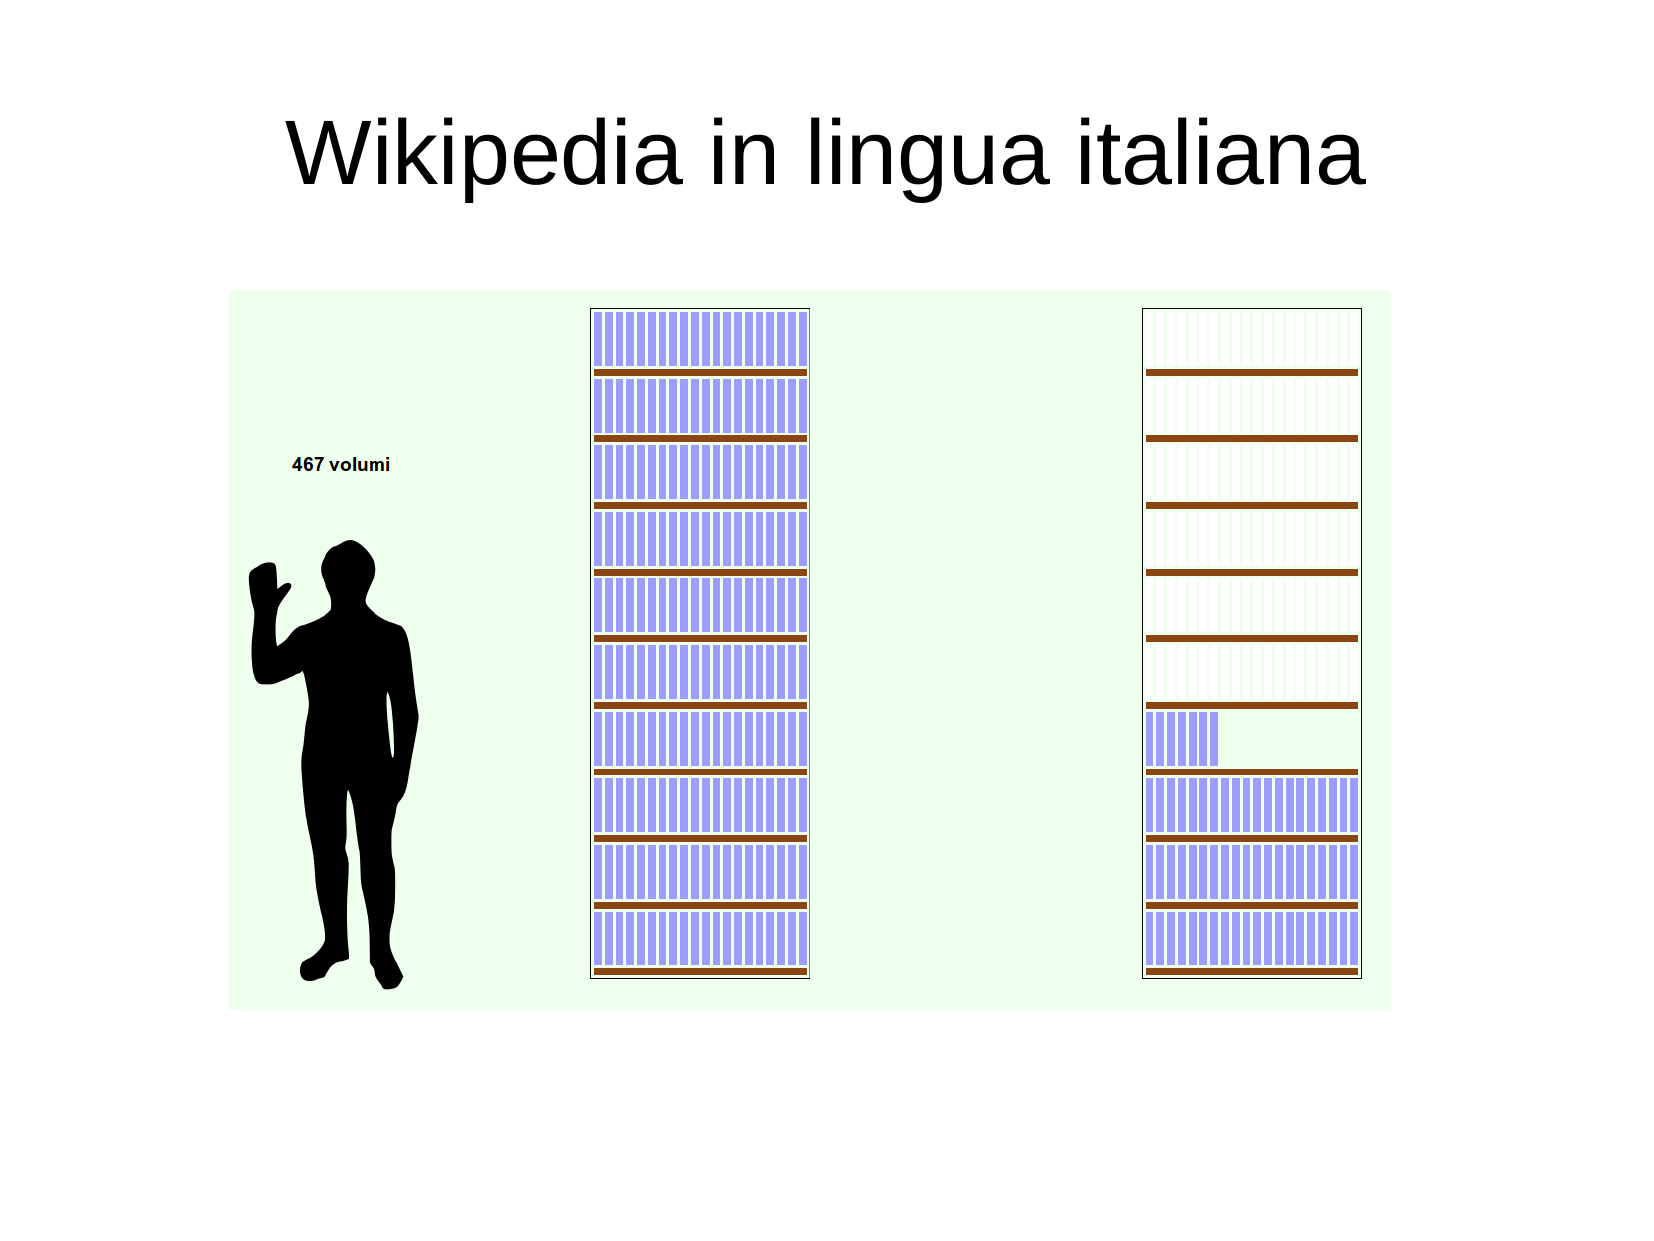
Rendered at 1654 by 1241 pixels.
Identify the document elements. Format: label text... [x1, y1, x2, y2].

title Wikipedia in lingua italiana [82, 49, 1571, 257]
picture [229, 290, 1391, 1010]
